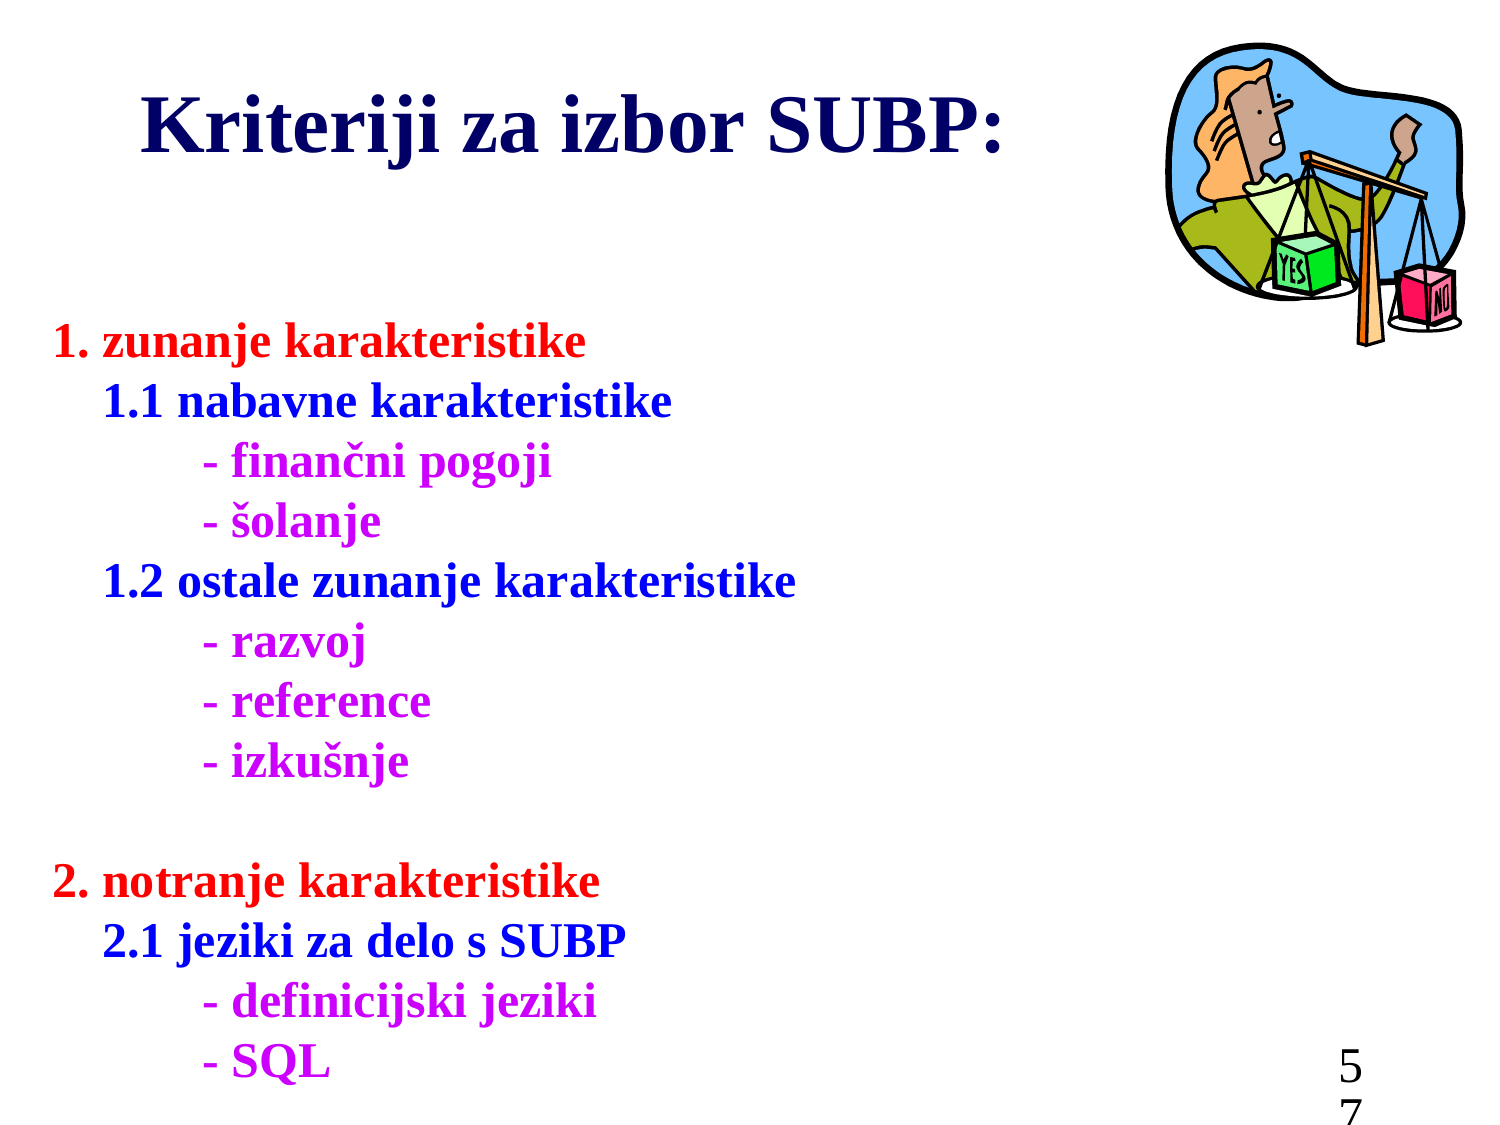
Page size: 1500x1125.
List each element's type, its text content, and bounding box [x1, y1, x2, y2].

text_box Kriteriji za izbor SUBP: [125, 62, 1023, 178]
picture [1162, 37, 1468, 348]
text_box 1. zunanje karakteristike 1.1 nabavne karakteristike - finančni pogoji - šolanje 1.2 ostale zunanje karakteristike - razvoj - reference - izkušnje 2. notranje karakteristike 2.1 jeziki za delo s SUBP - definicijski jeziki - SQL [37, 299, 913, 1096]
